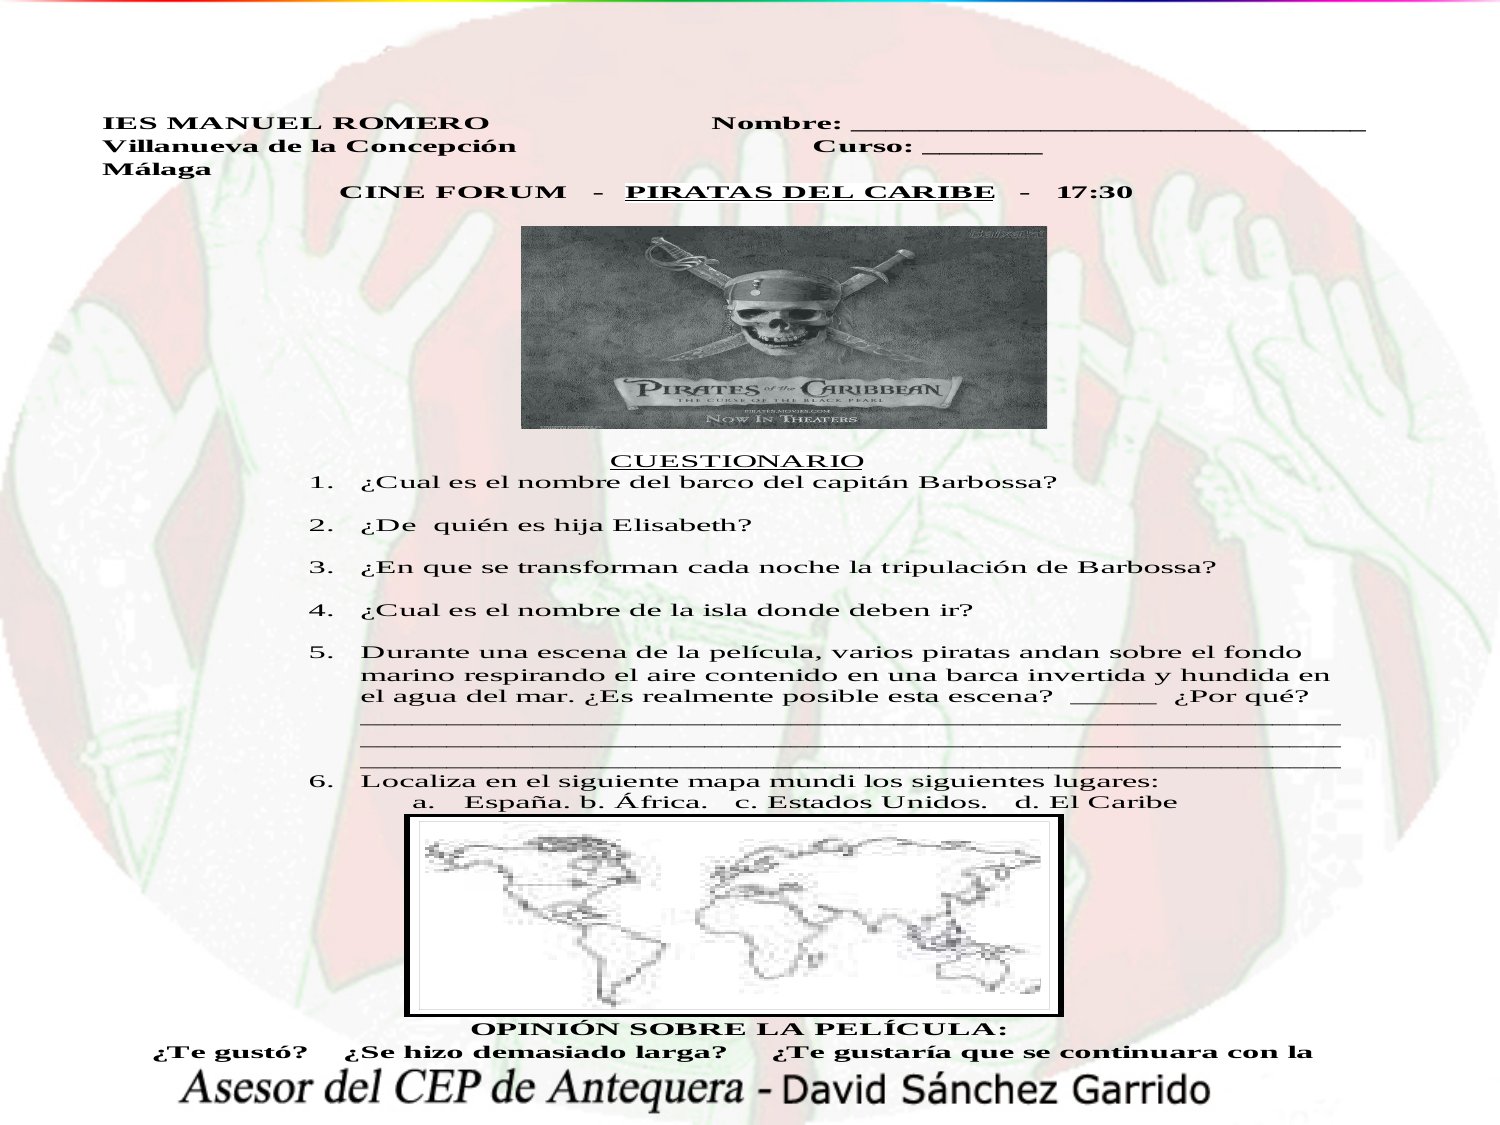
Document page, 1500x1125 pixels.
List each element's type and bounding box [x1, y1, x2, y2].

picture [0, 0, 1500, 1125]
chart [99, 112, 1375, 1071]
